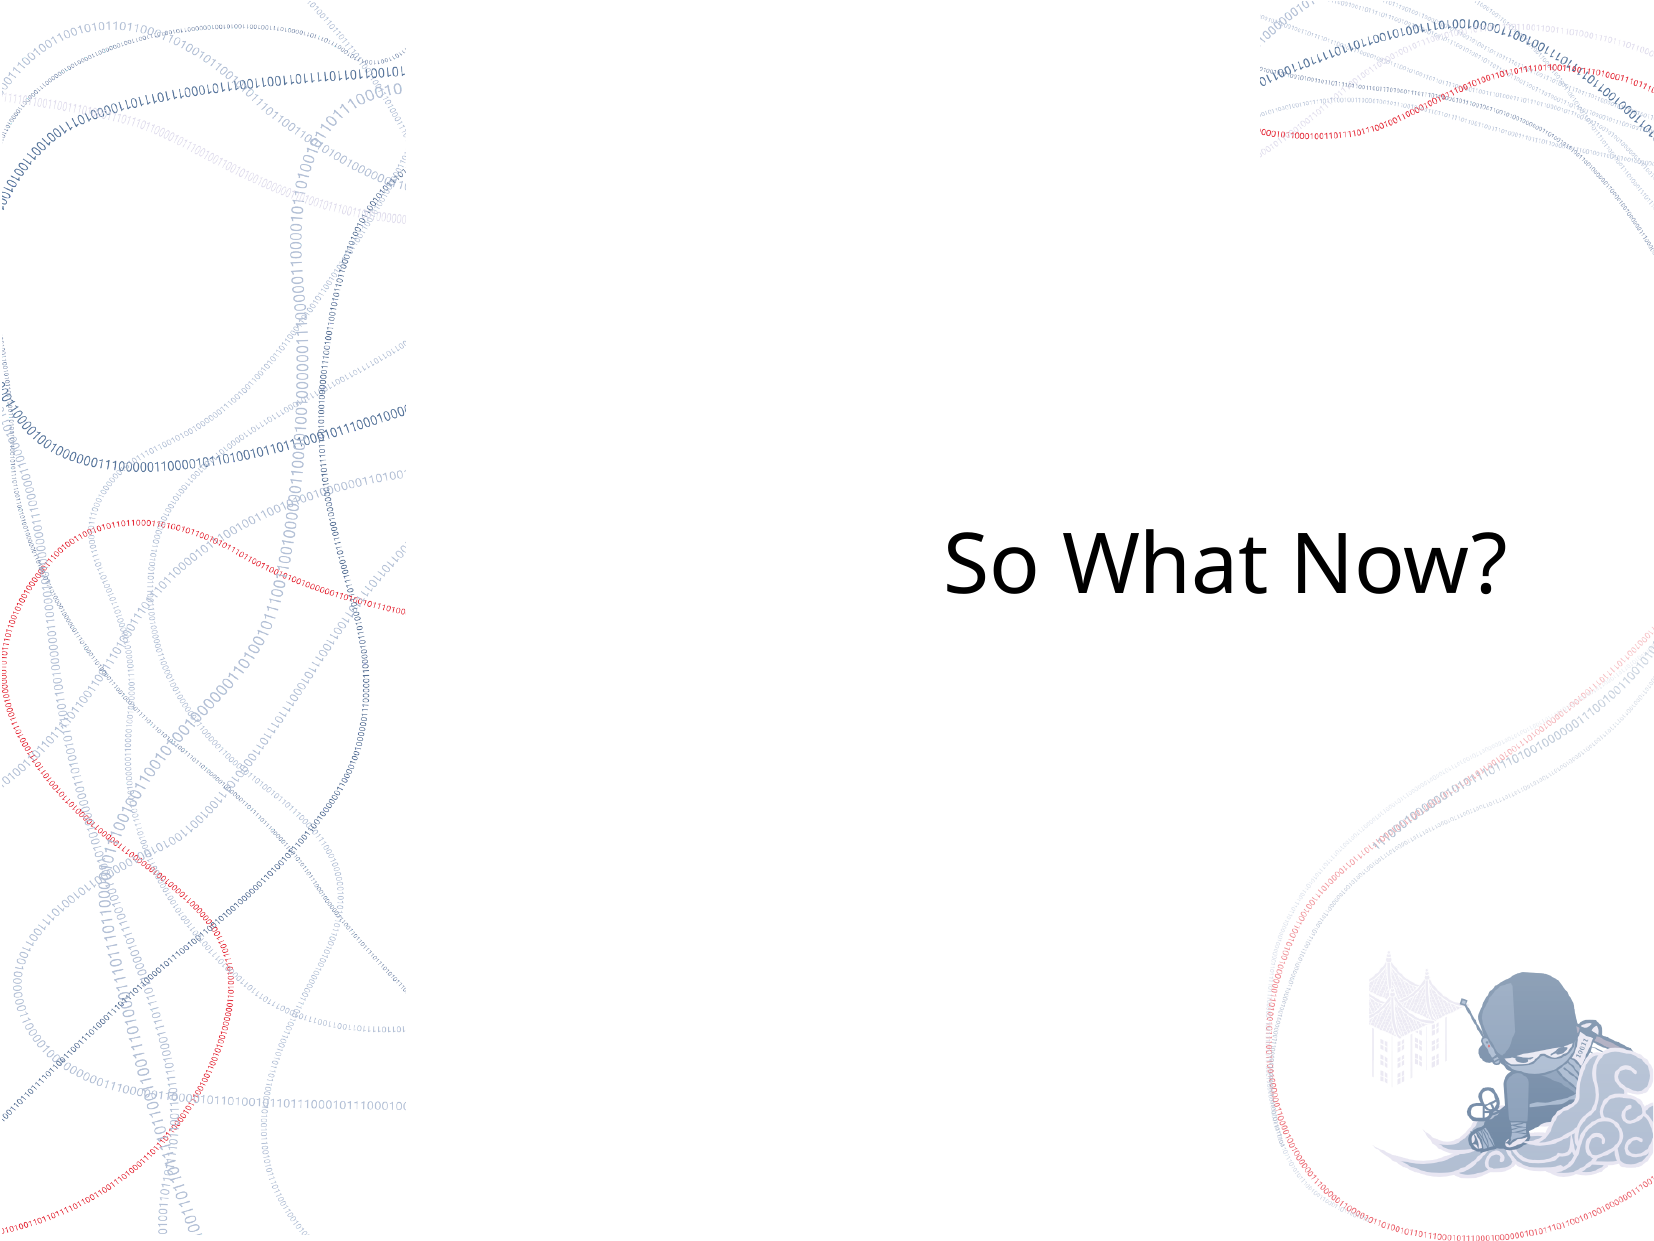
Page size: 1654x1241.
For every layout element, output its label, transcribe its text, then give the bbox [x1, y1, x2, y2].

picture [2, 1, 406, 1235]
picture [1260, 1, 1654, 287]
title So What Now? [149, 496, 1509, 626]
